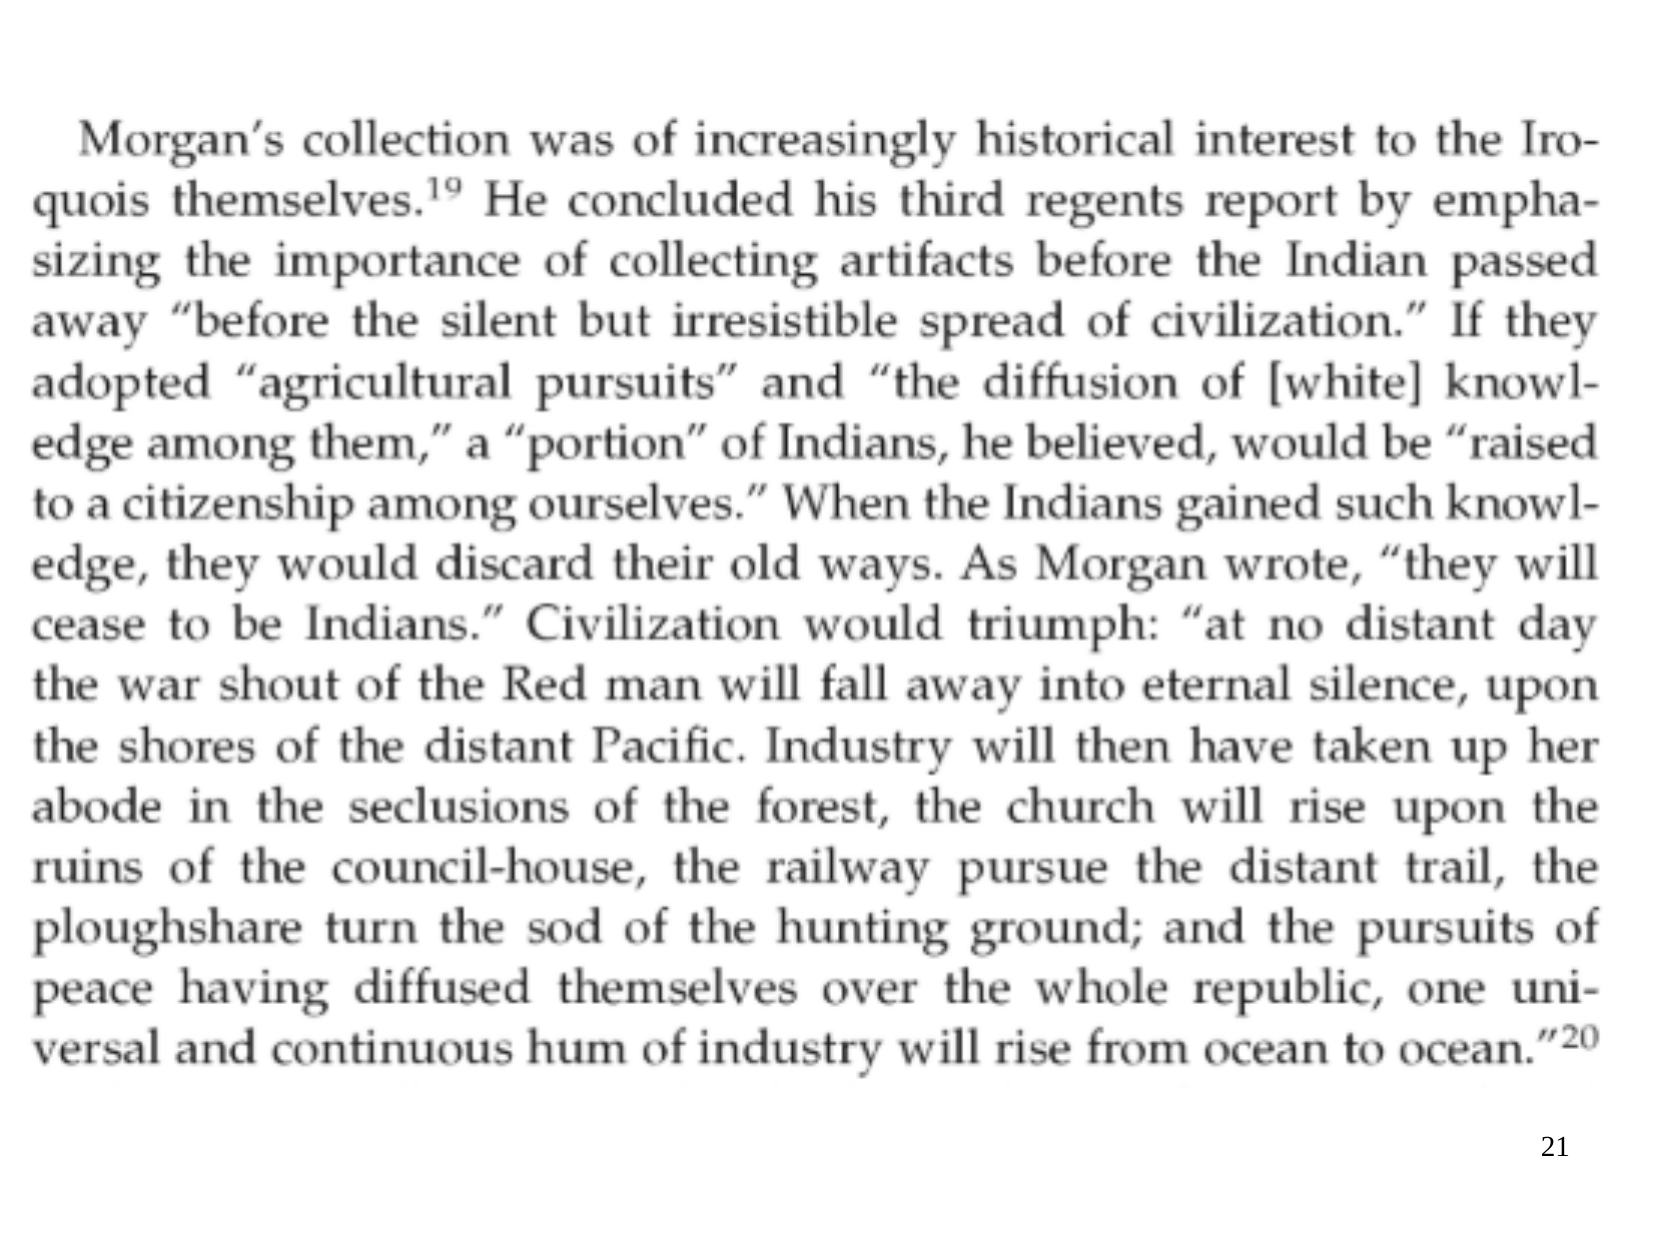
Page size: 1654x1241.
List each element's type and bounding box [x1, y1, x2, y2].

picture [11, 112, 1639, 1088]
